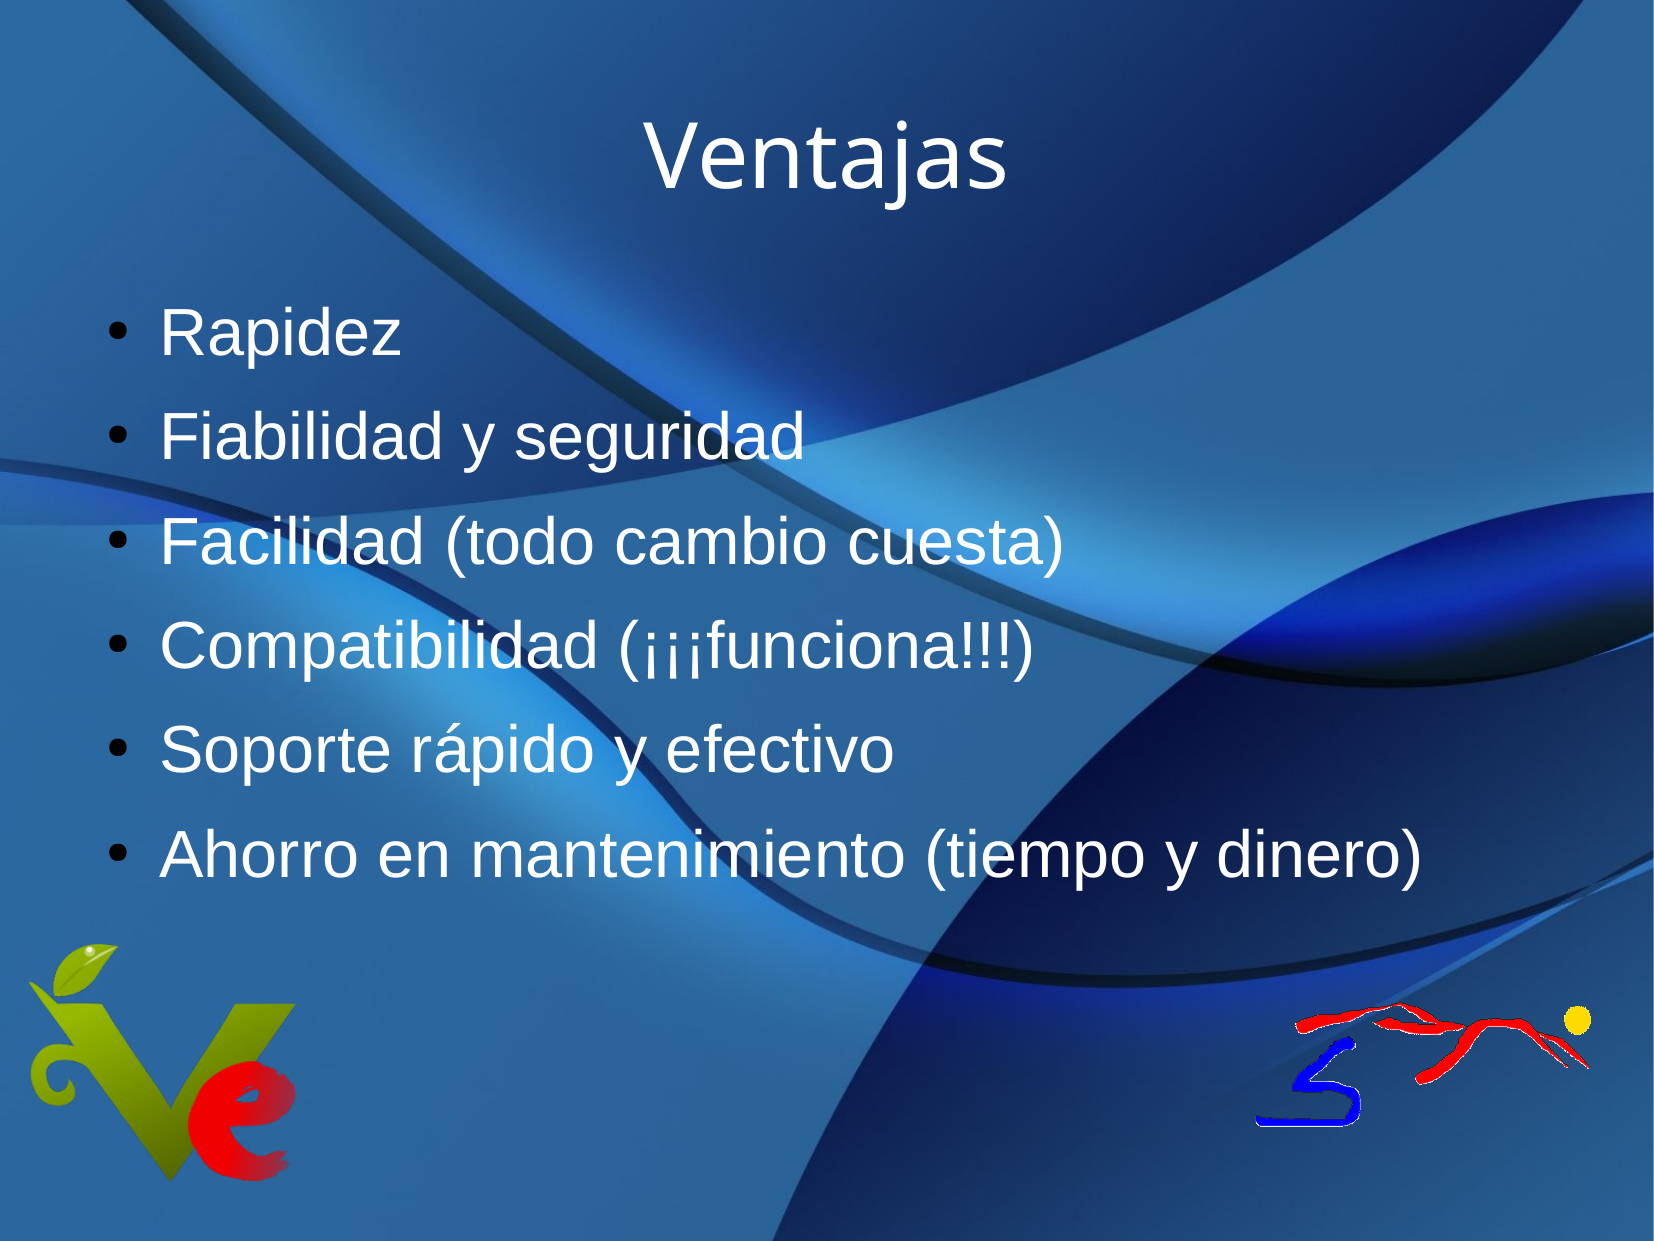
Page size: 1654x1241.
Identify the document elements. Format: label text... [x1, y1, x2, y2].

list Rapidez Fiabilidad y seguridad Facilidad (todo cambio cuesta) Compatibilidad (¡¡¡funciona!!!) Soporte rápido y efectivo Ahorro en mantenimiento (tiempo y dinero) [88, 295, 1577, 1076]
picture [0, 0, 1654, 1241]
title Ventajas [82, 49, 1571, 257]
